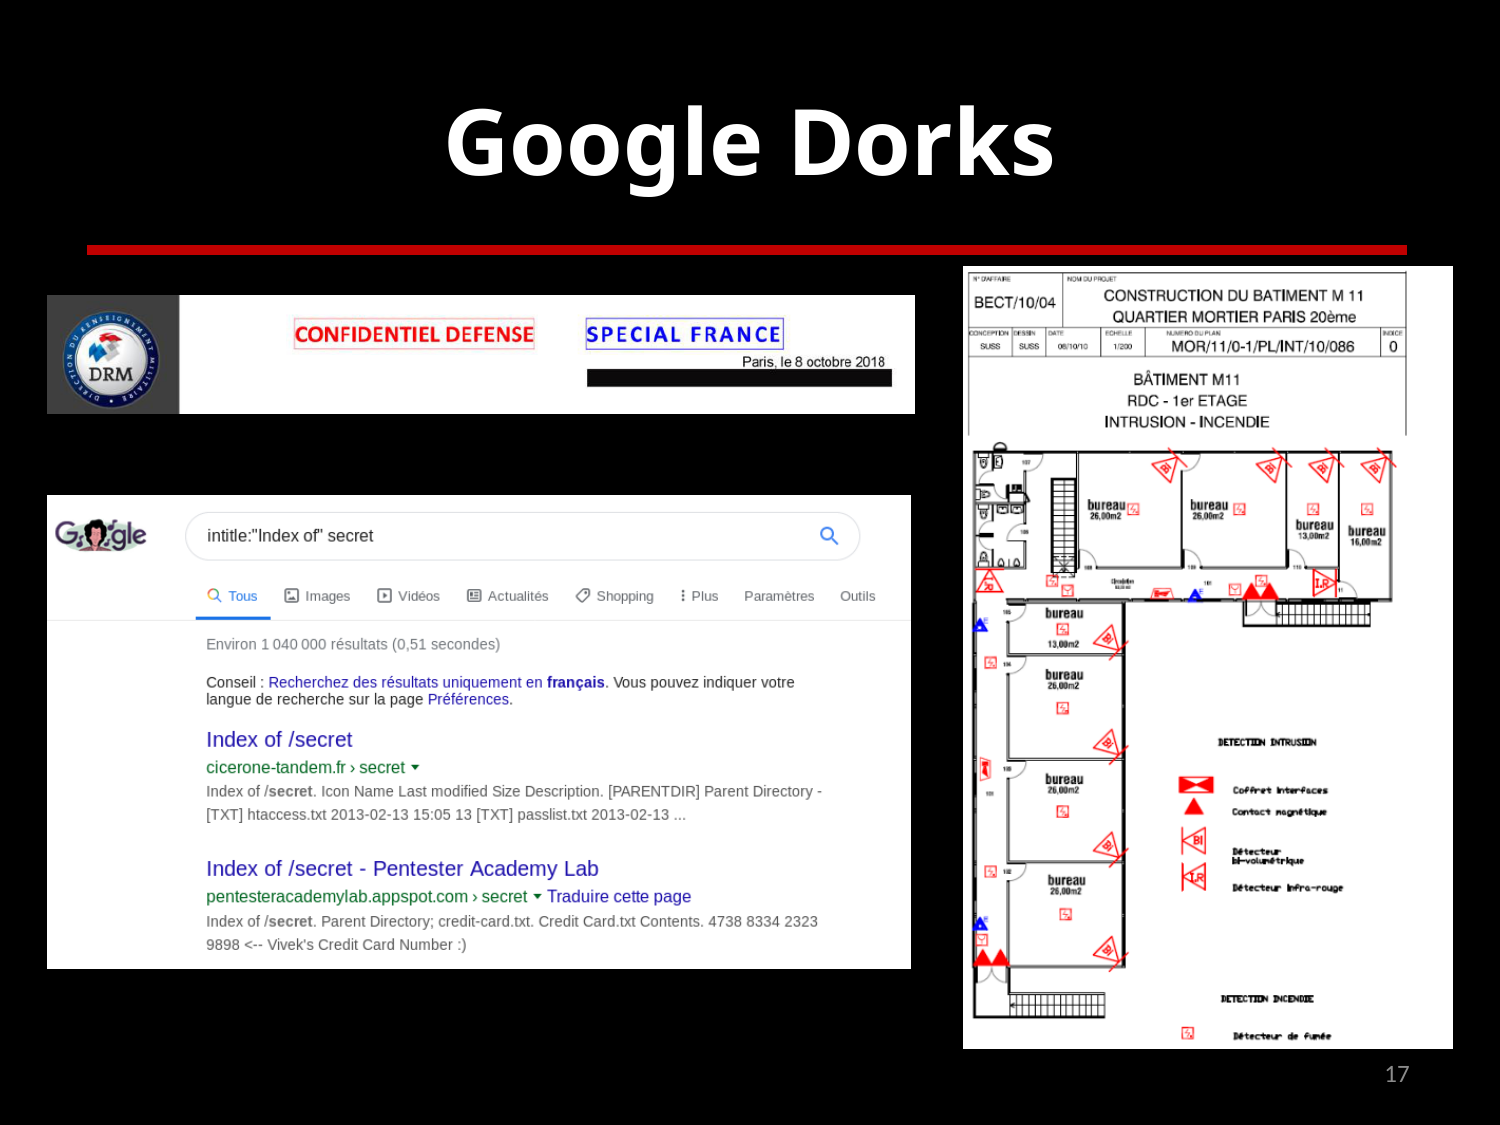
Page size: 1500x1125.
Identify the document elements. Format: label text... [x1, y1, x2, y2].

title Google Dorks [75, 45, 1425, 233]
slide_number <numéro> [1074, 1049, 1425, 1103]
picture [47, 495, 911, 969]
picture [963, 266, 1453, 1049]
picture [47, 295, 915, 414]
